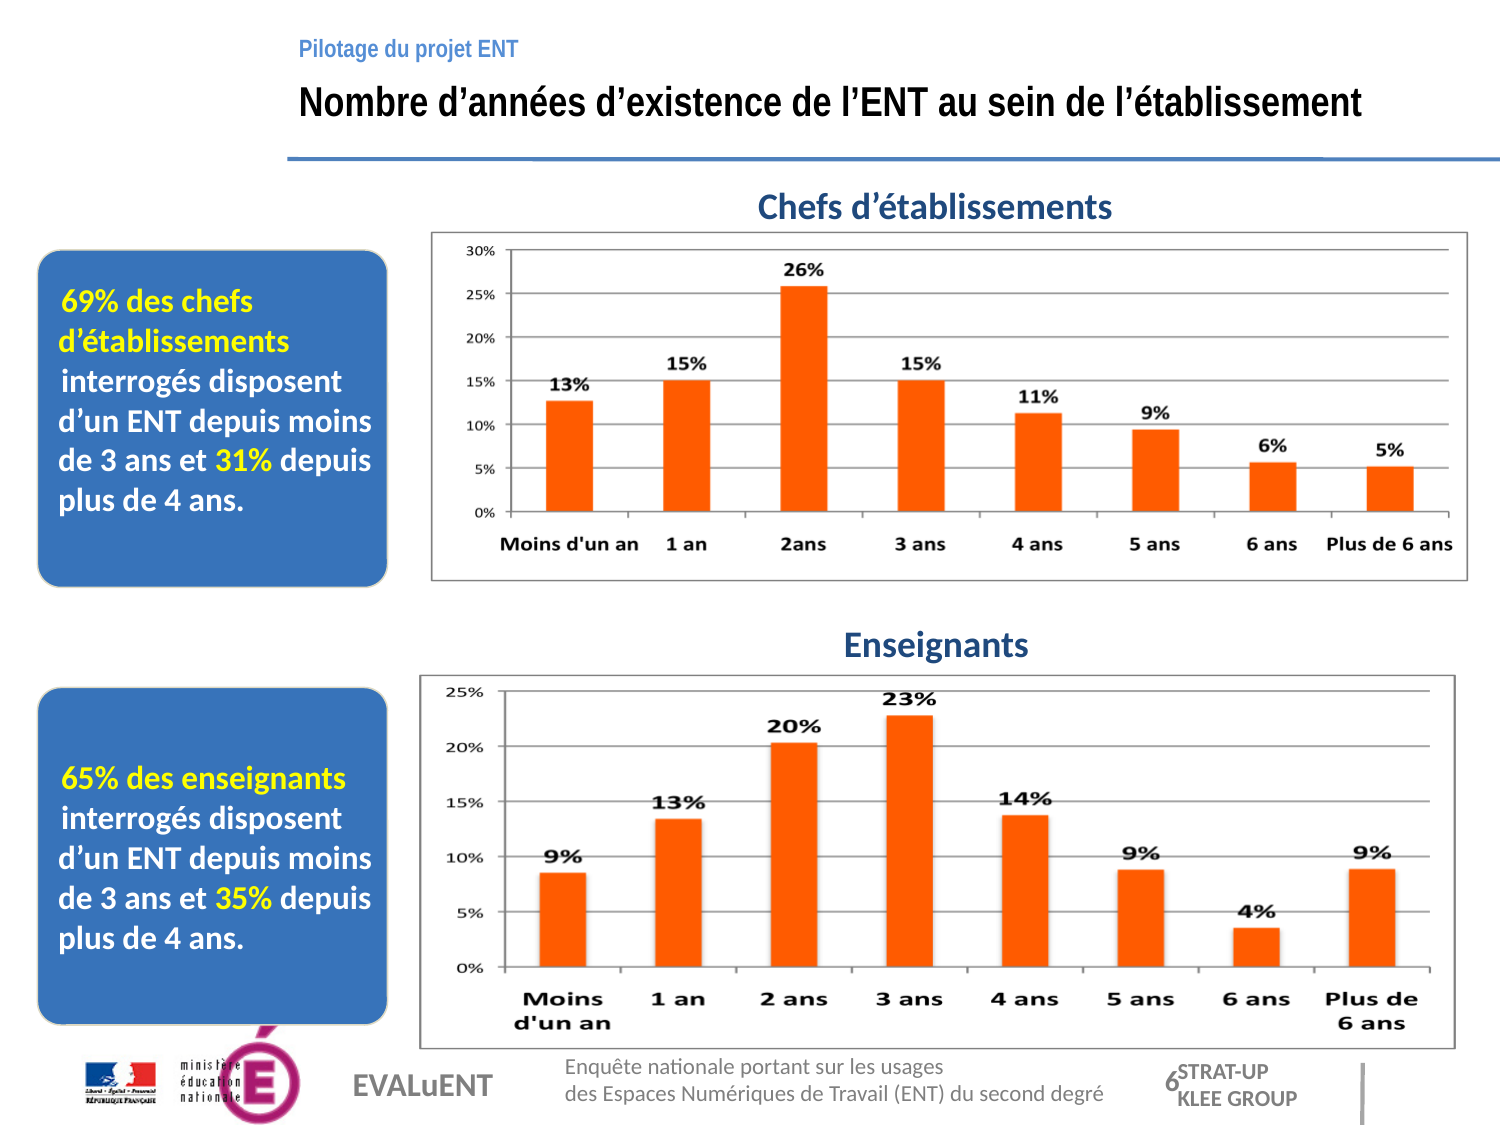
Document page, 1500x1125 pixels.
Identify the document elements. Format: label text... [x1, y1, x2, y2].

text_box 65% des enseignants interrogés disposent d’un ENT depuis moins de 3 ans et 35% depuis plus de 4 ans. [37, 687, 388, 1026]
picture [418, 675, 1457, 1051]
text_box Pilotage du projet ENT Nombre d’années d’existence de l’ENT au sein de l’établissement [284, 25, 1455, 100]
text_box [1074, 1050, 1426, 1110]
text_box 69% des chefs d’établissements interrogés disposent d’un ENT depuis moins de 3 ans et 31% depuis plus de 4 ans. [37, 249, 388, 588]
picture [430, 231, 1469, 582]
text_box Chefs d’établissements [743, 174, 1132, 231]
text_box Enseignants [828, 612, 1047, 674]
